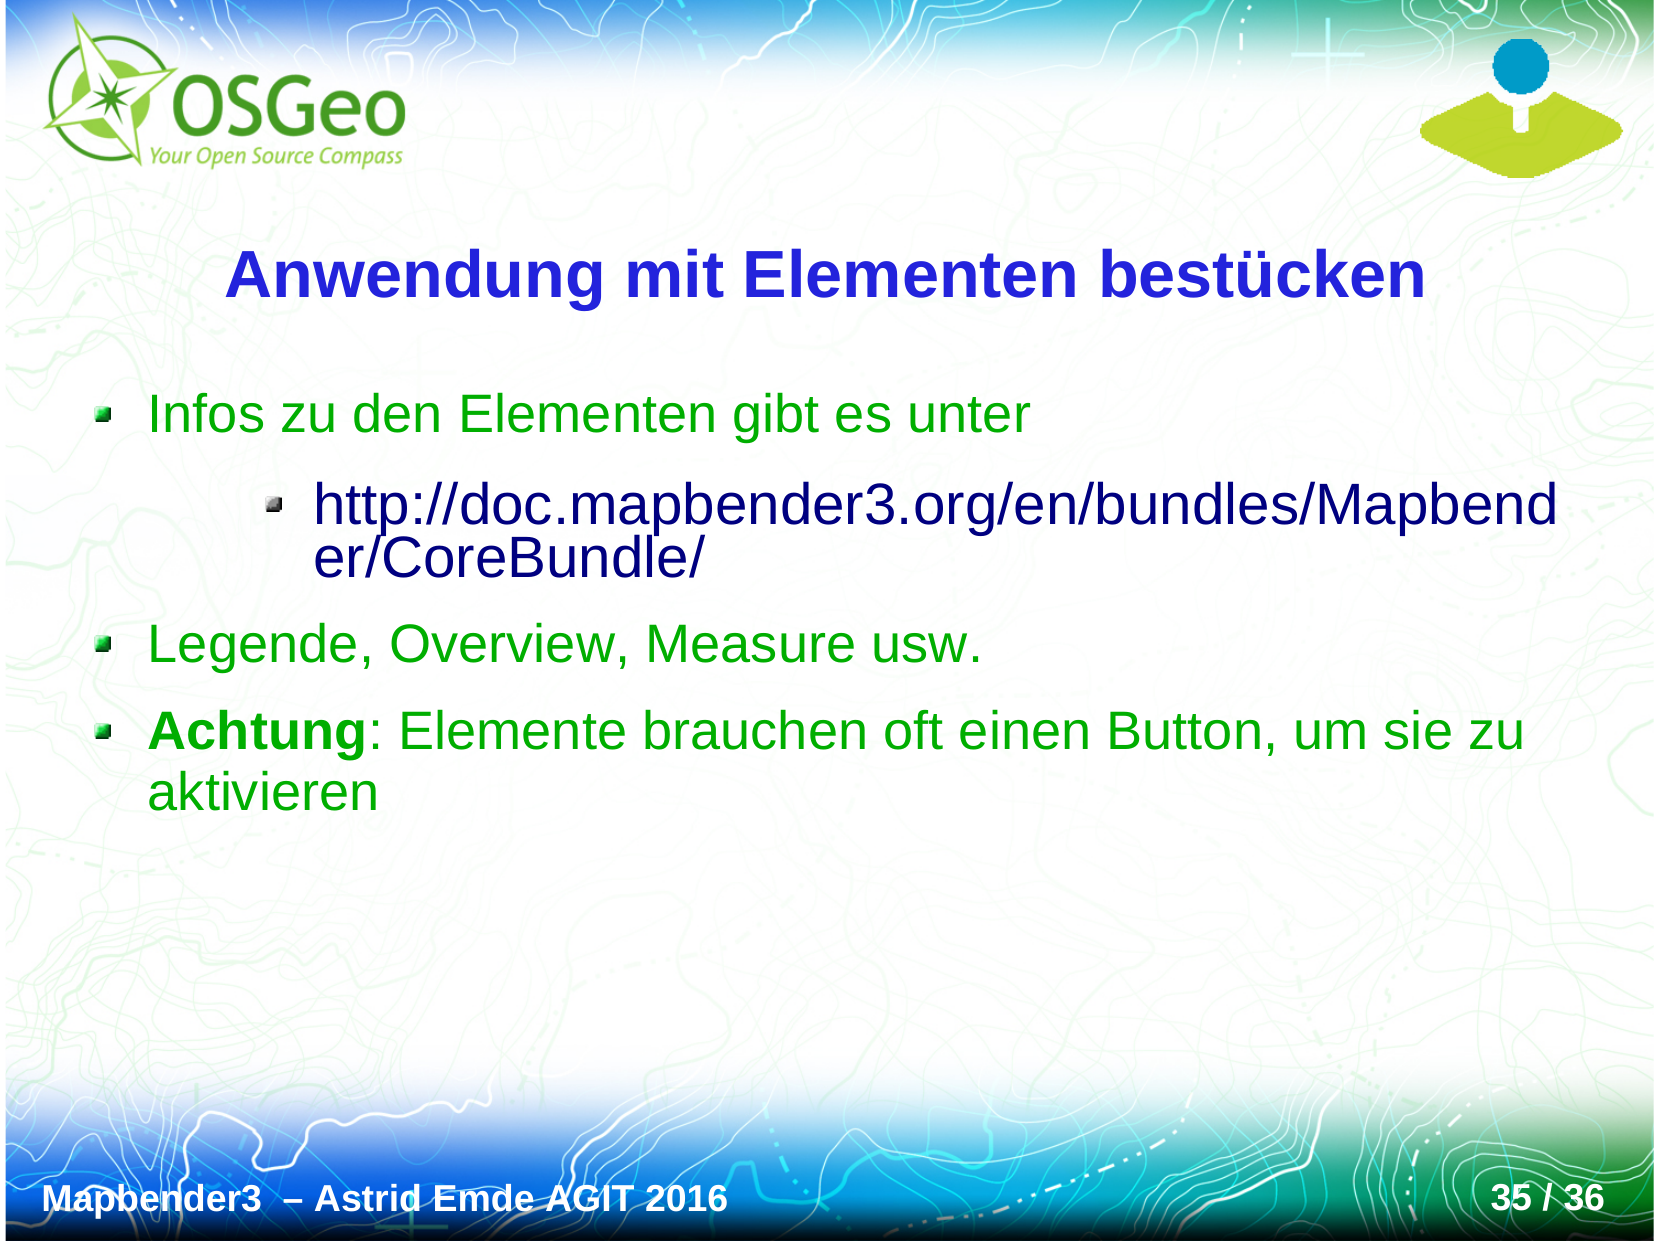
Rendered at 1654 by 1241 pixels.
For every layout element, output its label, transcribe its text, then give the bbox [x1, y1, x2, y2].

picture [5, 0, 1654, 1241]
title Anwendung mit Elementen bestücken [82, 200, 1571, 349]
list Infos zu den Elementen gibt es unter http://doc.mapbender3.org/en/bundles/Mapbender/CoreBundle/ Legende, Overview, Measure usw. Achtung: Elemente brauchen oft einen Button, um sie zu aktivieren [76, 383, 1565, 1203]
